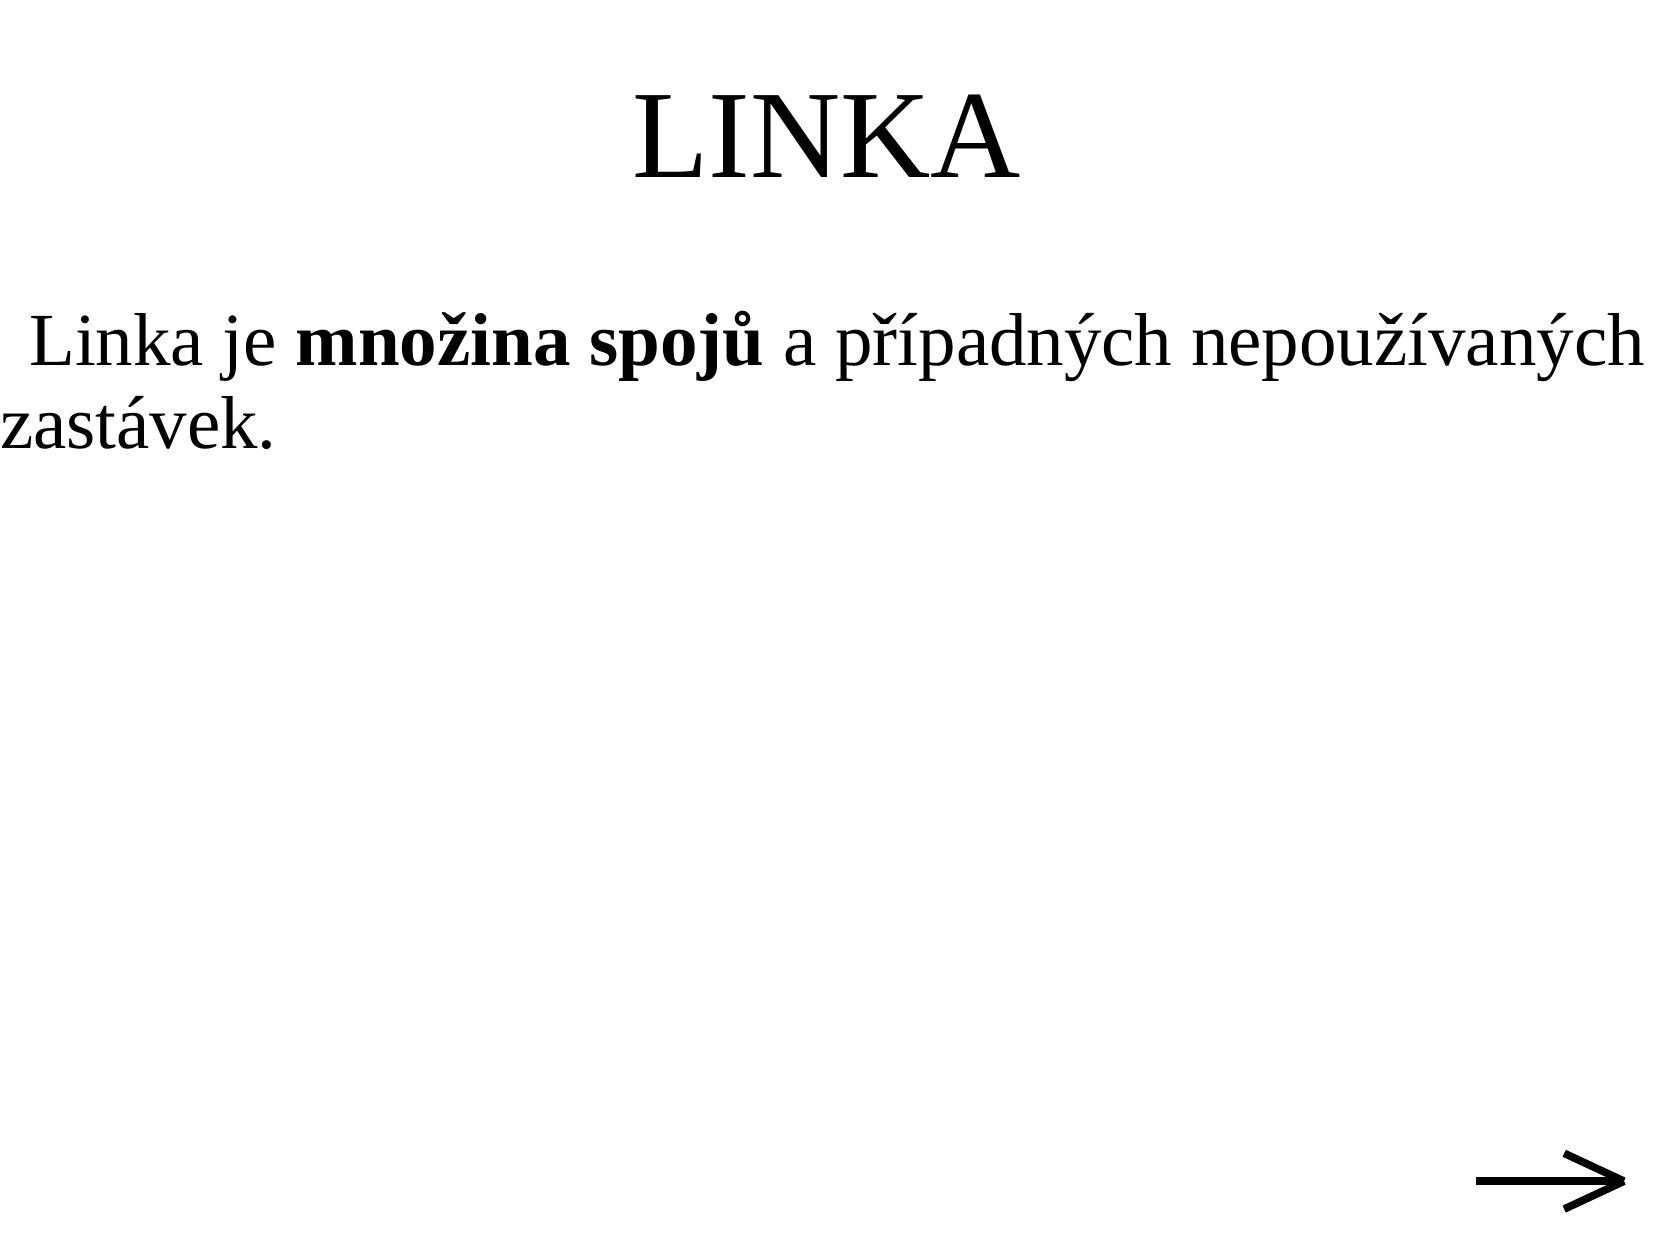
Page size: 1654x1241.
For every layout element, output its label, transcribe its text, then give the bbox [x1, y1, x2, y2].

text_box Linka je množina spojů a případných nepoužívaných zastávek. [0, 291, 1654, 473]
text_box LINKA [617, 59, 1037, 213]
